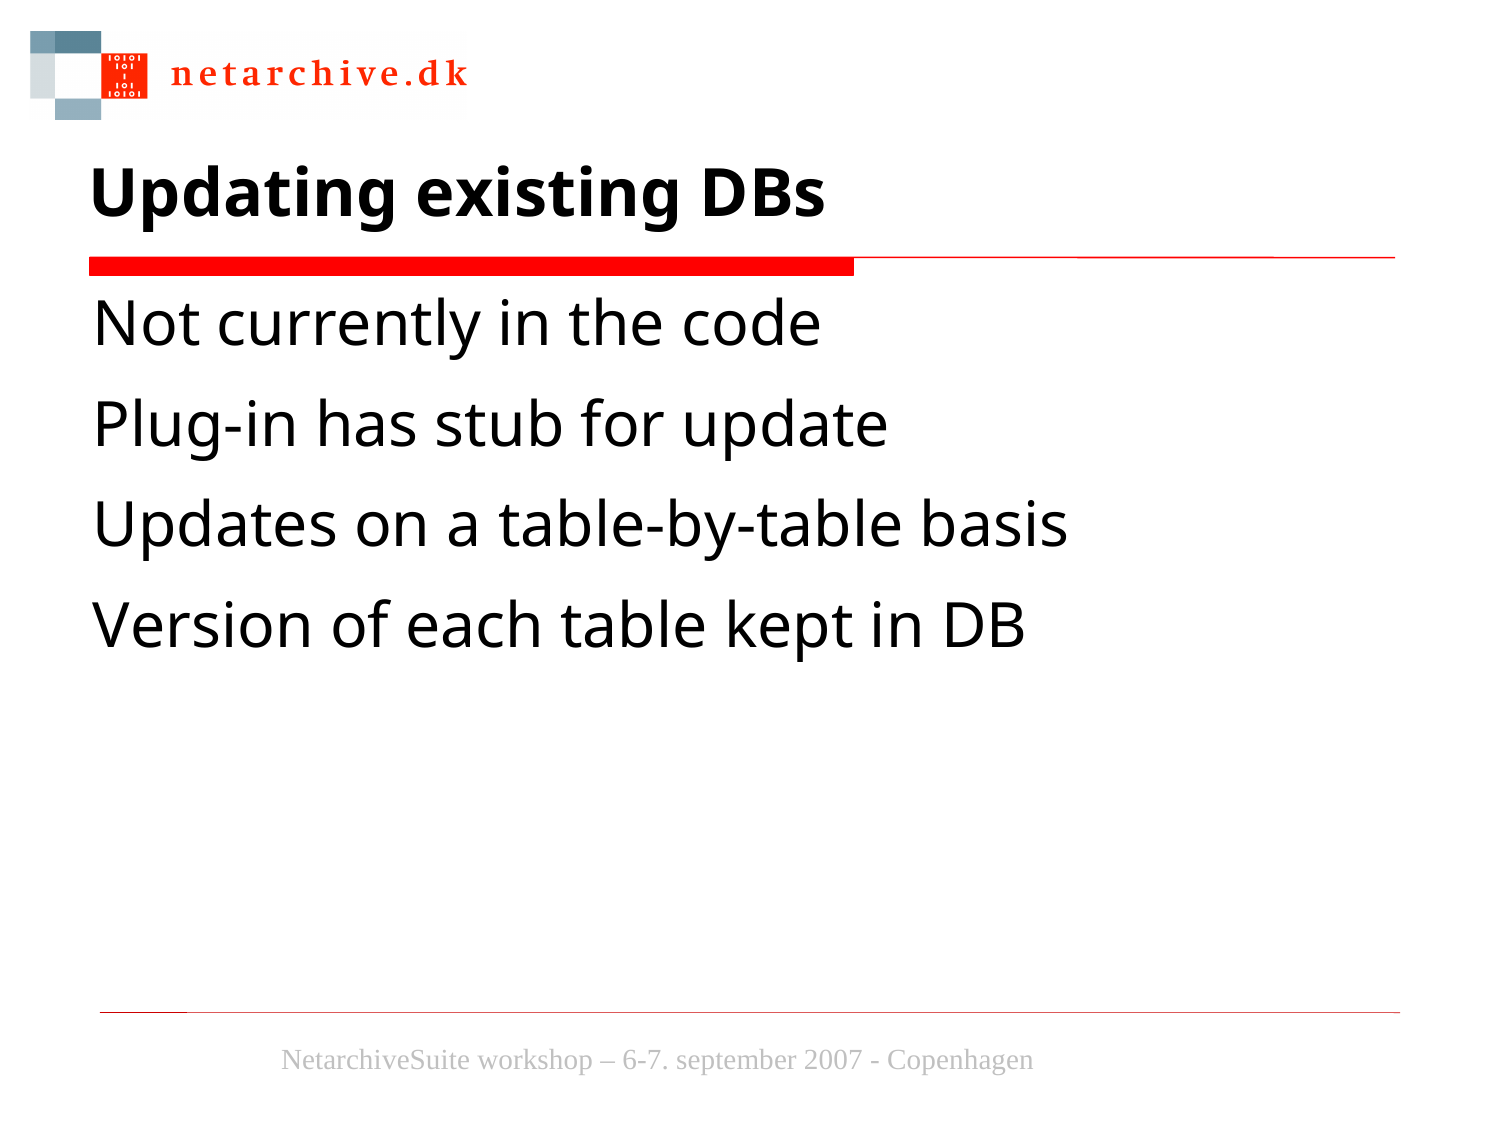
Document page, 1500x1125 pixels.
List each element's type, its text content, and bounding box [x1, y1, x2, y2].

title Updating existing DBs [88, 137, 1401, 244]
picture [29, 31, 467, 120]
list Not currently in the code Plug-in has stub for update Updates on a table-by-table basis Version of each table kept in DB [92, 278, 1406, 988]
